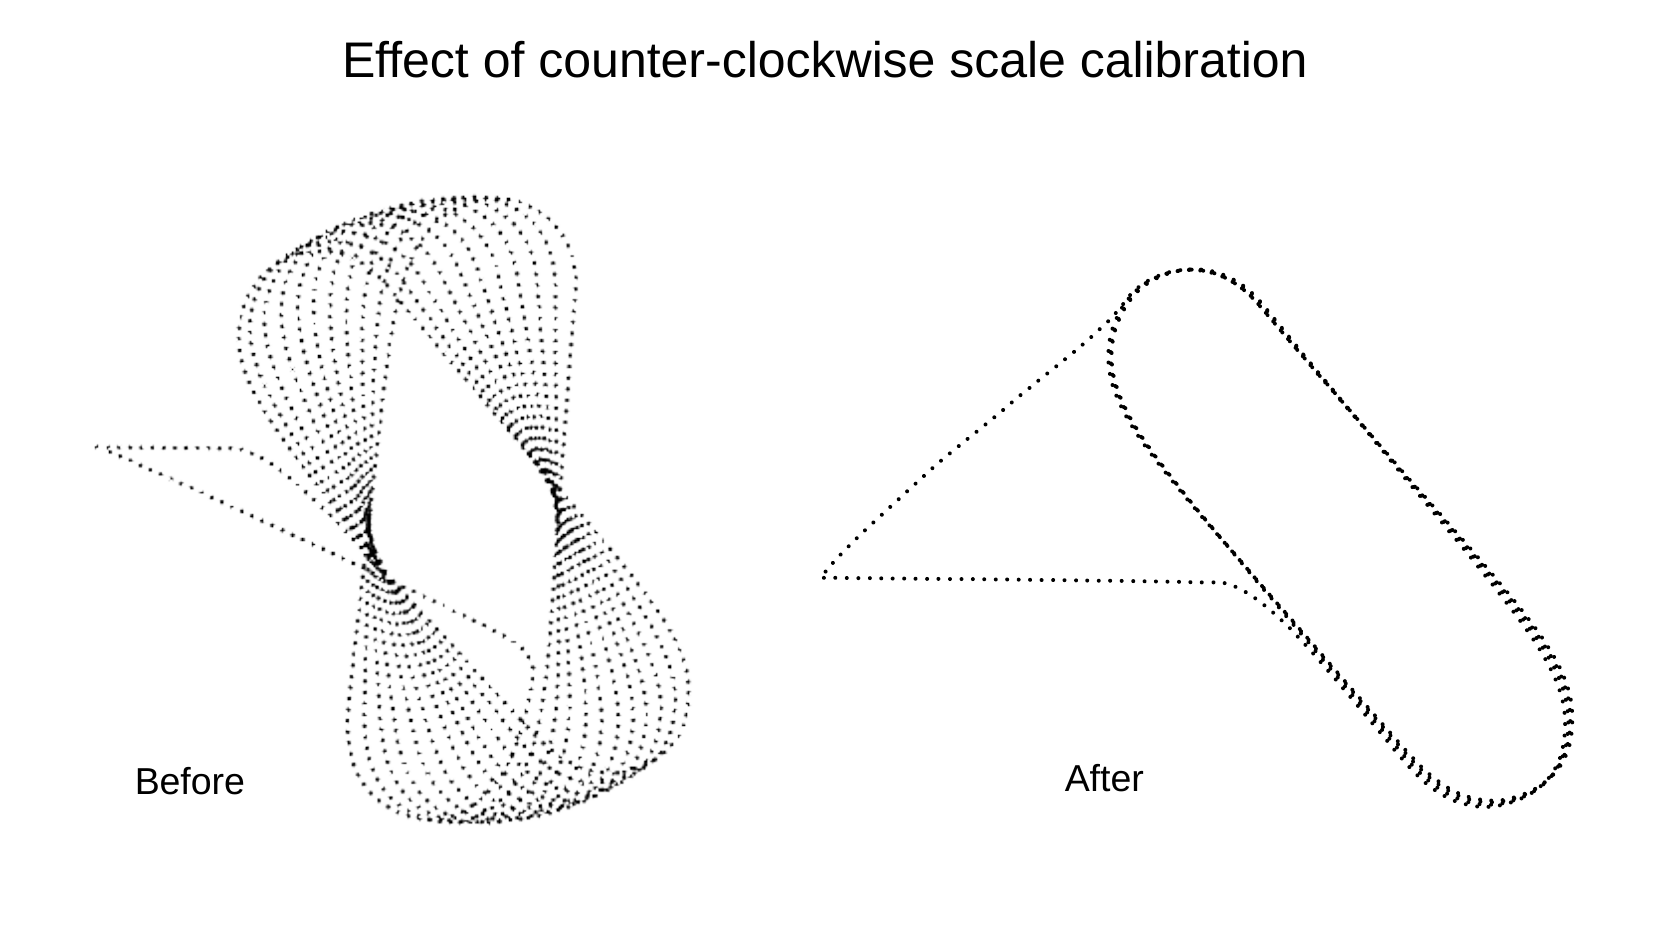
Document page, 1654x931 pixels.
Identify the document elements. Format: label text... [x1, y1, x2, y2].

picture [750, 180, 1603, 841]
text_box After [1050, 750, 1159, 807]
title Effect of counter-clockwise scale calibration [45, 4, 1606, 116]
text_box Before [120, 753, 260, 811]
picture [49, 135, 710, 841]
